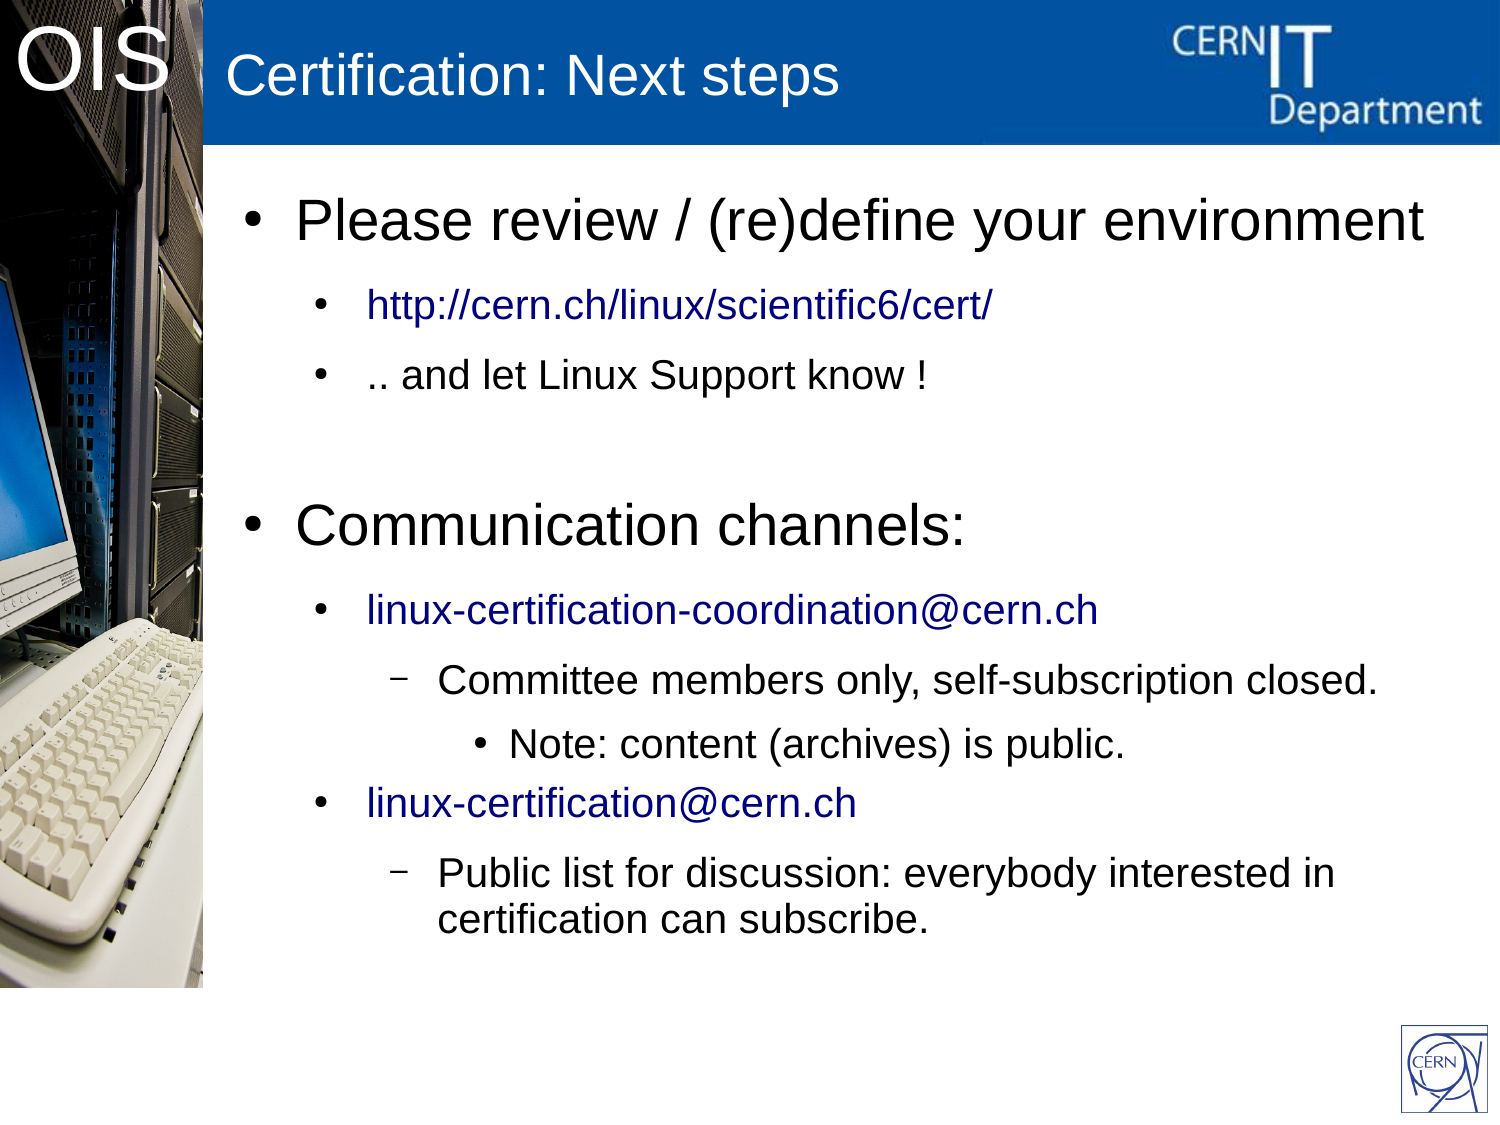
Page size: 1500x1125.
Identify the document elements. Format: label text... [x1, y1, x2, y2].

title Certification: Next steps [225, 7, 1238, 143]
picture [0, 0, 1500, 988]
picture [1401, 1025, 1488, 1113]
list Please review / (re)define your environment http://cern.ch/linux/scientific6/cert/ .. and let Linux Support know ! Communication channels: linux-certification-coordination@cern.ch Committee members only, self-subscription closed. Note: content (archives) is public. linux-certification@cern.ch Public list for discussion: everybody interested in certification can subscribe. [225, 187, 1463, 998]
